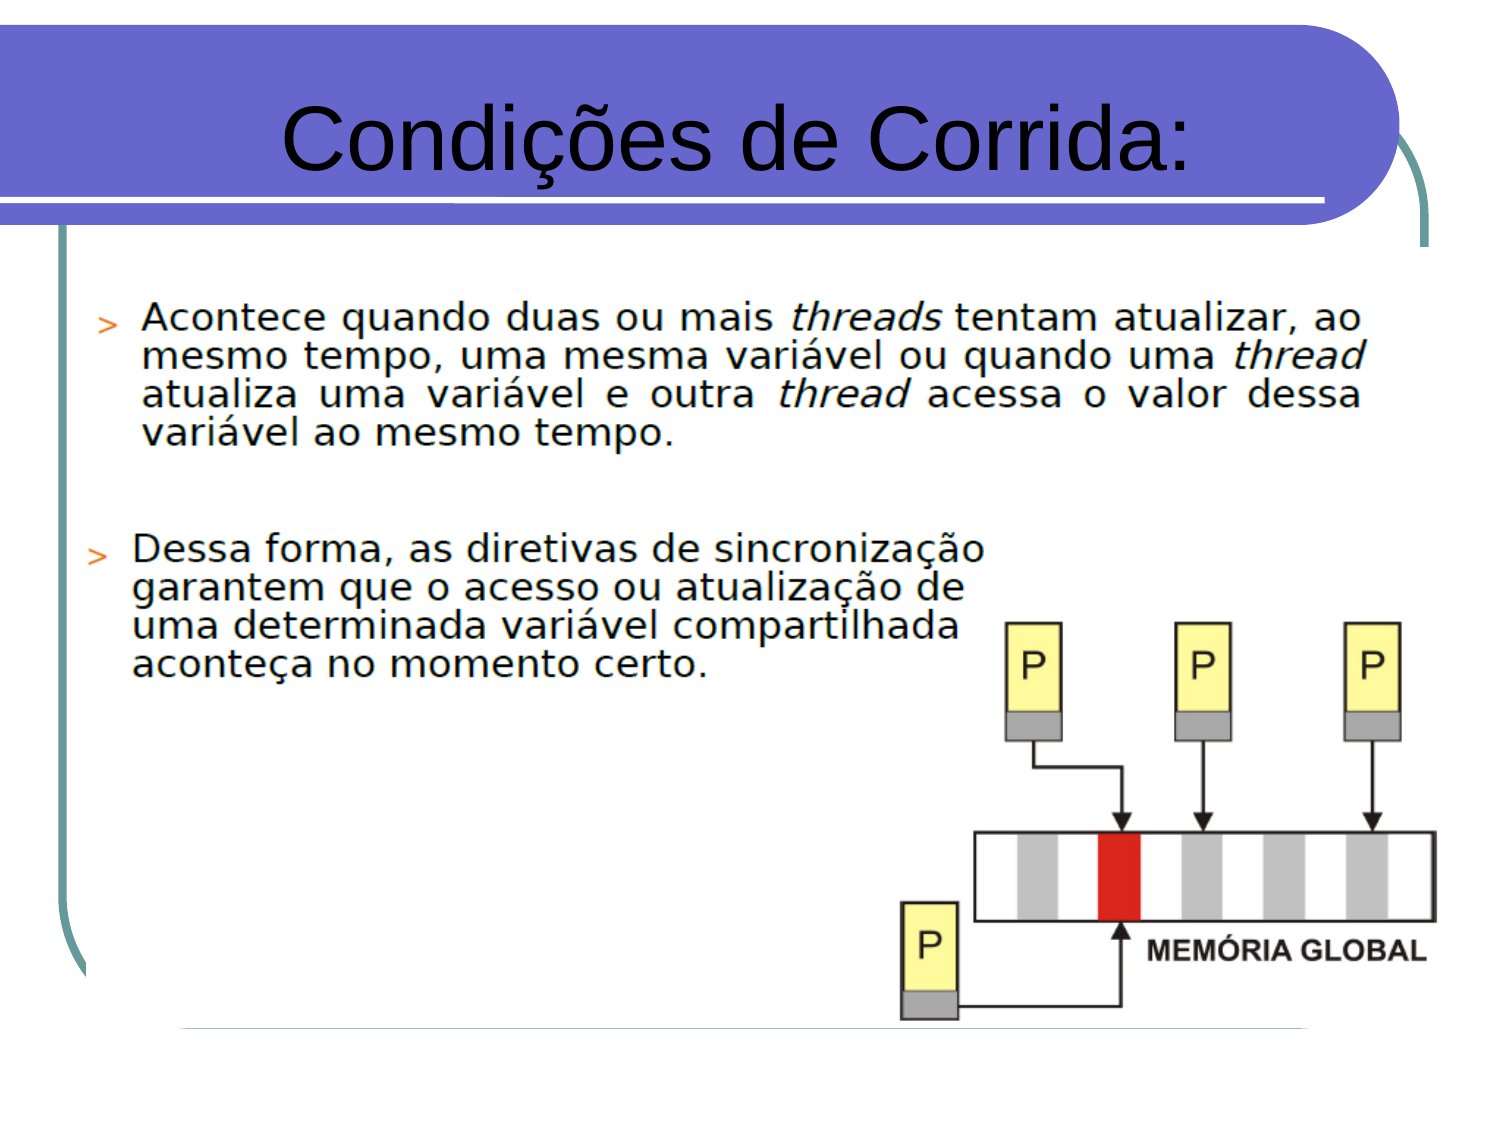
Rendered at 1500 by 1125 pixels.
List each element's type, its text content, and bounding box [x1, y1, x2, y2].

title Condições de Corrida: [75, 44, 1425, 233]
picture [86, 247, 1465, 1028]
